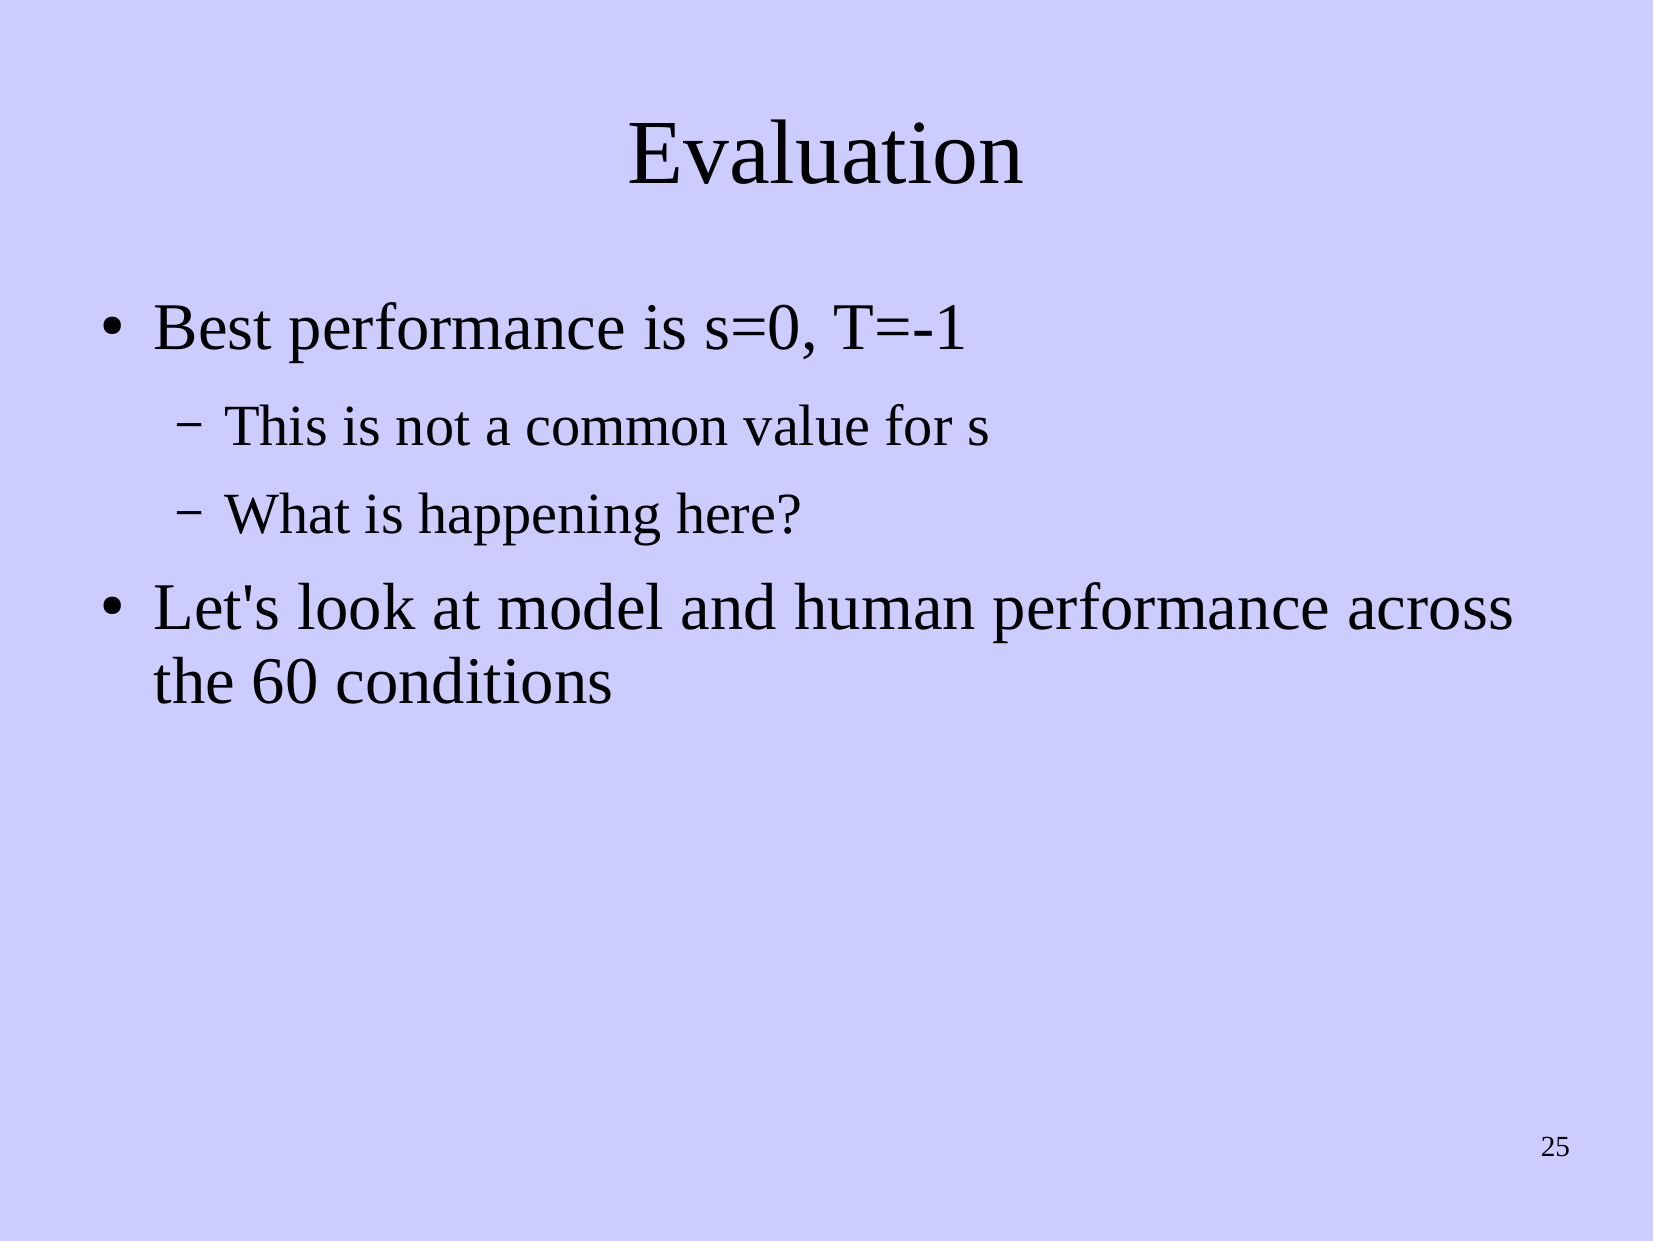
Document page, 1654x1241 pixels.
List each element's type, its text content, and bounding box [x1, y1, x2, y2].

title Evaluation [82, 49, 1571, 257]
list Best performance is s=0, T=-1 This is not a common value for s What is happening here? Let's look at model and human performance across the 60 conditions [82, 290, 1571, 1109]
